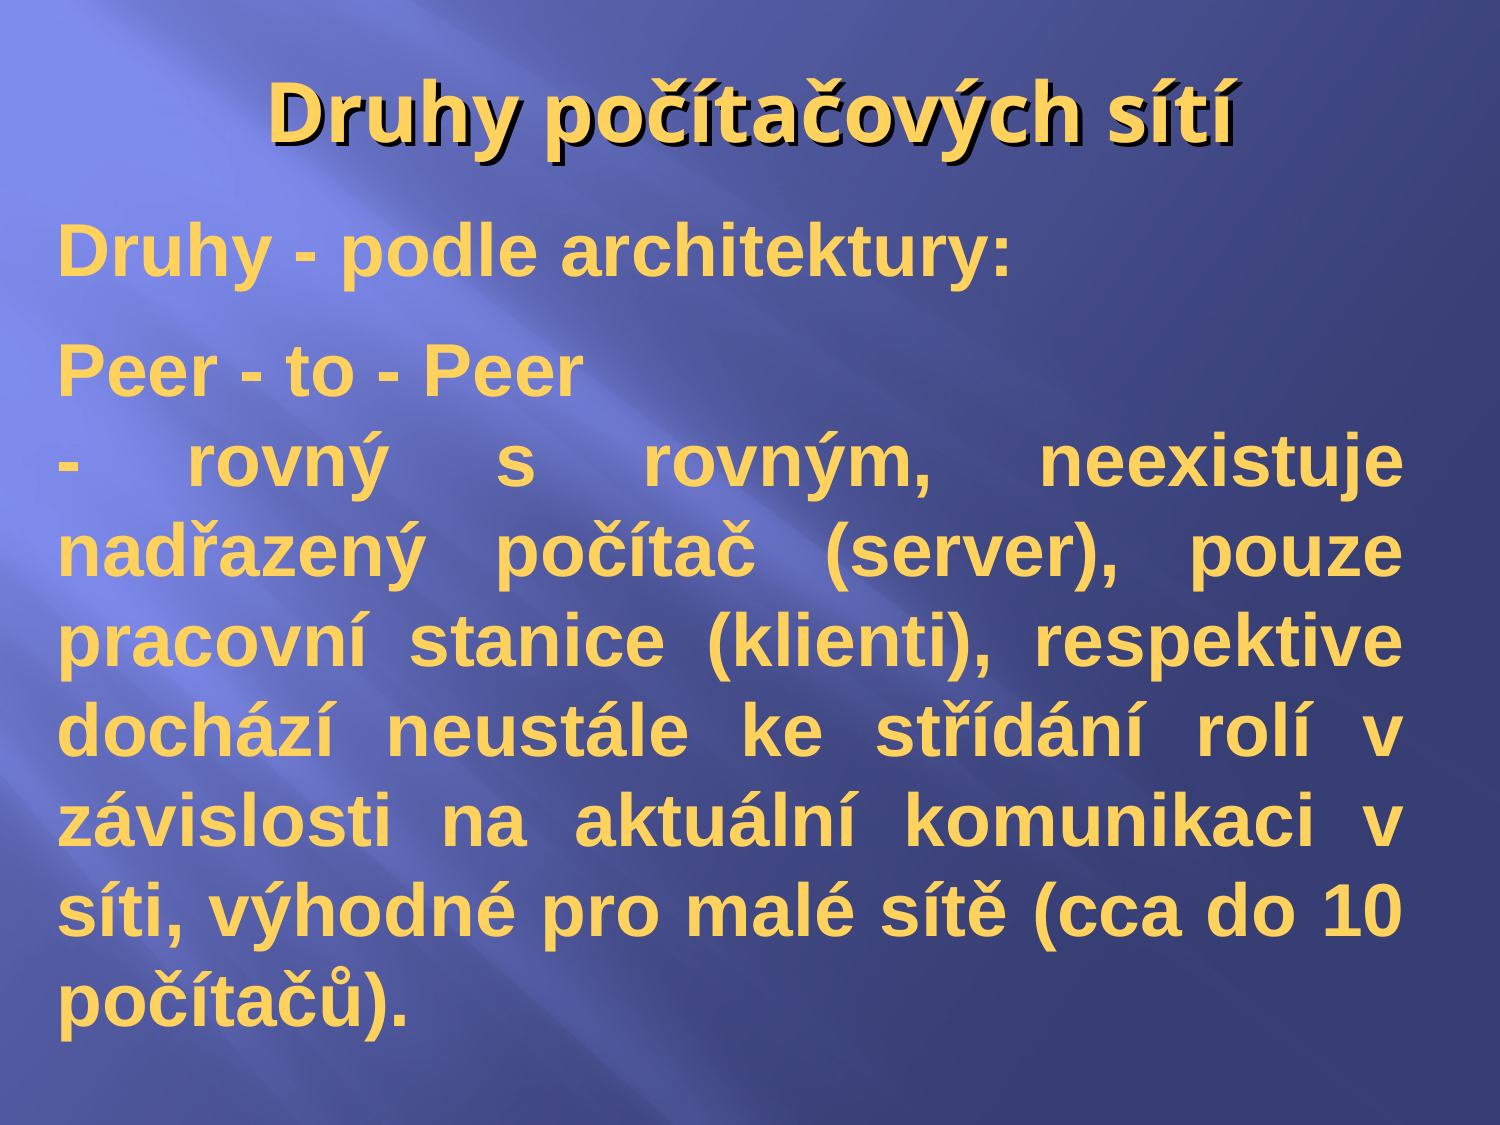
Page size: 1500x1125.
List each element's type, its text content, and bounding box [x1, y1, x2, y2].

text_box Druhy - podle architektury: Peer - to - Peer - rovný s rovným, neexistuje nadřazený počítač (server), pouze pracovní stanice (klienti), respektive dochází neustále ke střídání rolí v závislosti na aktuální komunikaci v síti, výhodné pro malé sítě (cca do 10 počítačů). [41, 172, 1459, 1071]
title Druhy počítačových sítí [64, 45, 1436, 172]
